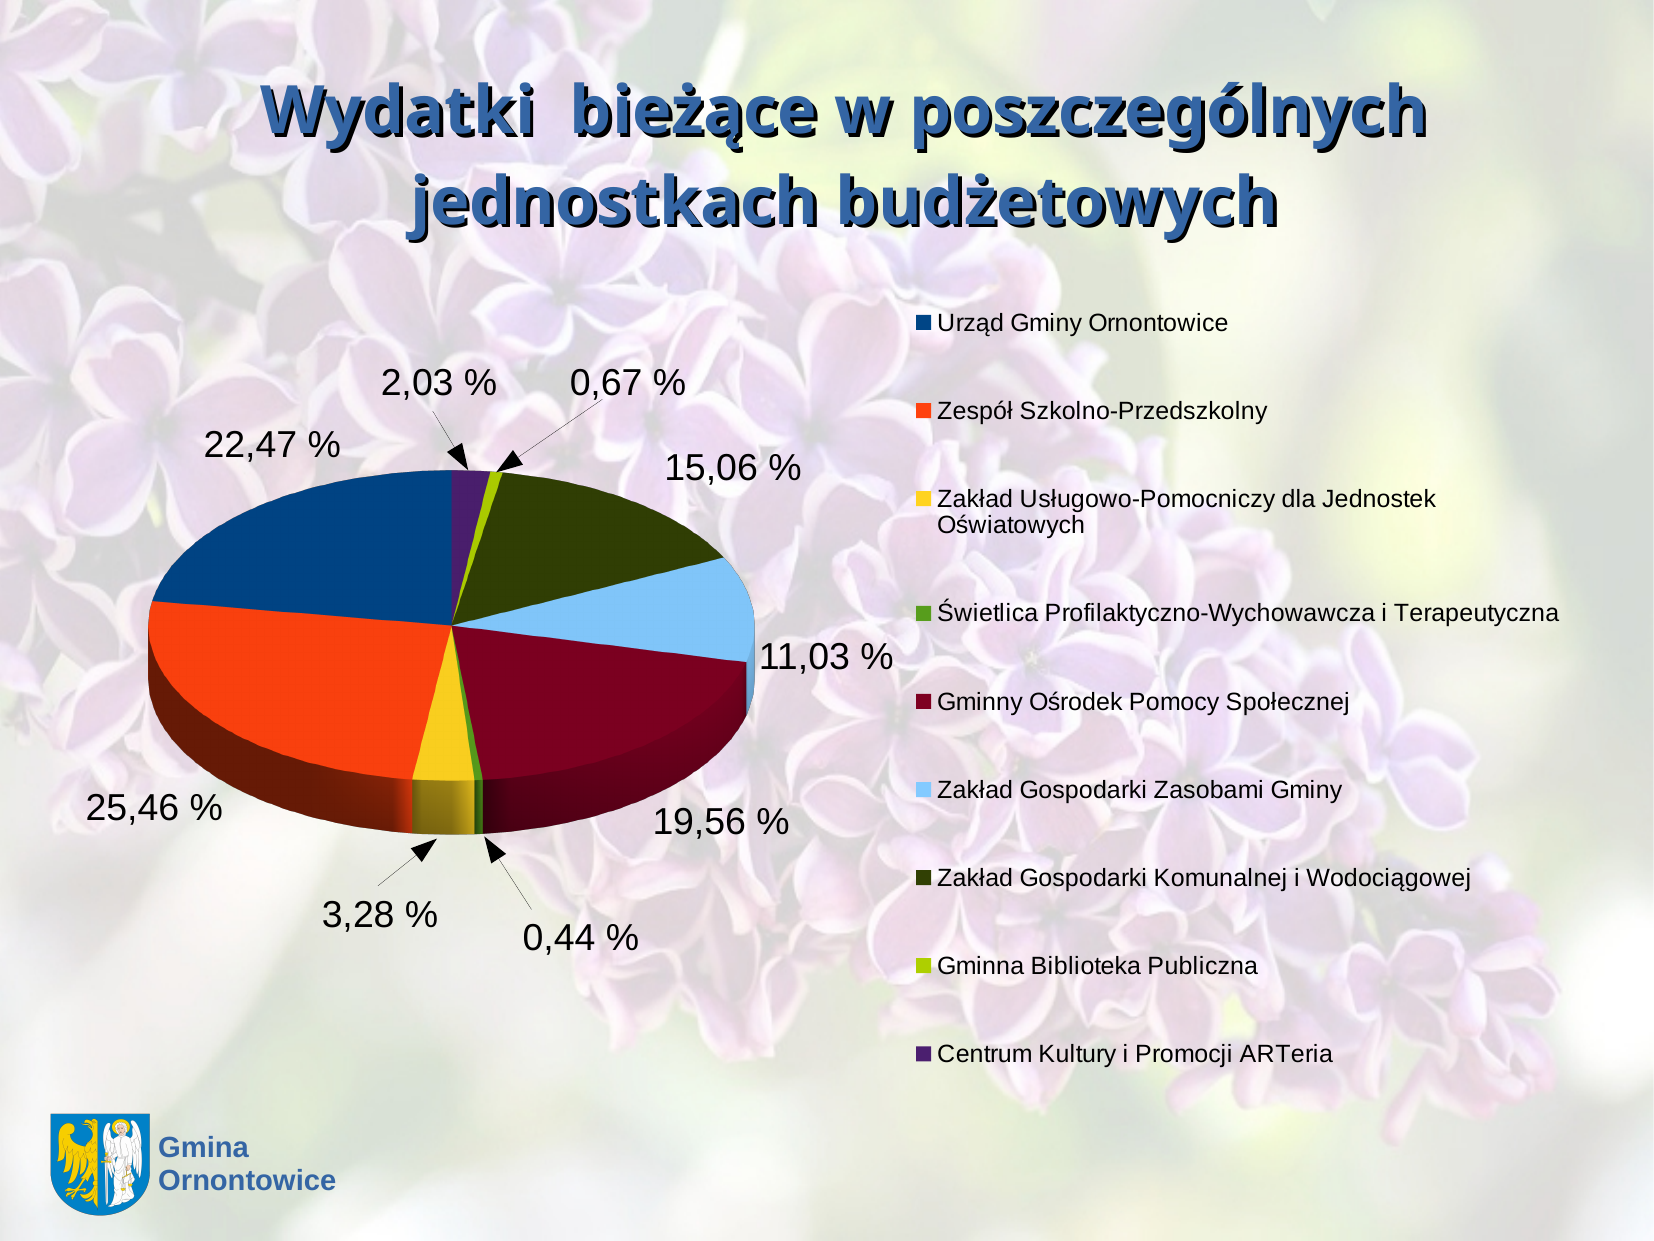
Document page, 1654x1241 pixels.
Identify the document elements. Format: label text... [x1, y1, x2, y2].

text_box 15,06 % [649, 439, 827, 497]
text_box 19,56 % [637, 793, 815, 851]
title Wydatki bieżące w poszczególnych jednostkach budżetowych [82, 49, 1571, 153]
chart [47, 153, 1595, 1241]
text_box 25,46 % [70, 779, 249, 837]
text_box 22,47 % [188, 415, 367, 473]
text_box 0,44 % [507, 909, 686, 967]
text_box 0,67 % [555, 354, 709, 412]
text_box 11,03 % [744, 628, 922, 686]
picture [0, 0, 1654, 1241]
text_box 2,03 % [366, 354, 520, 412]
text_box 3,28 % [307, 885, 485, 943]
